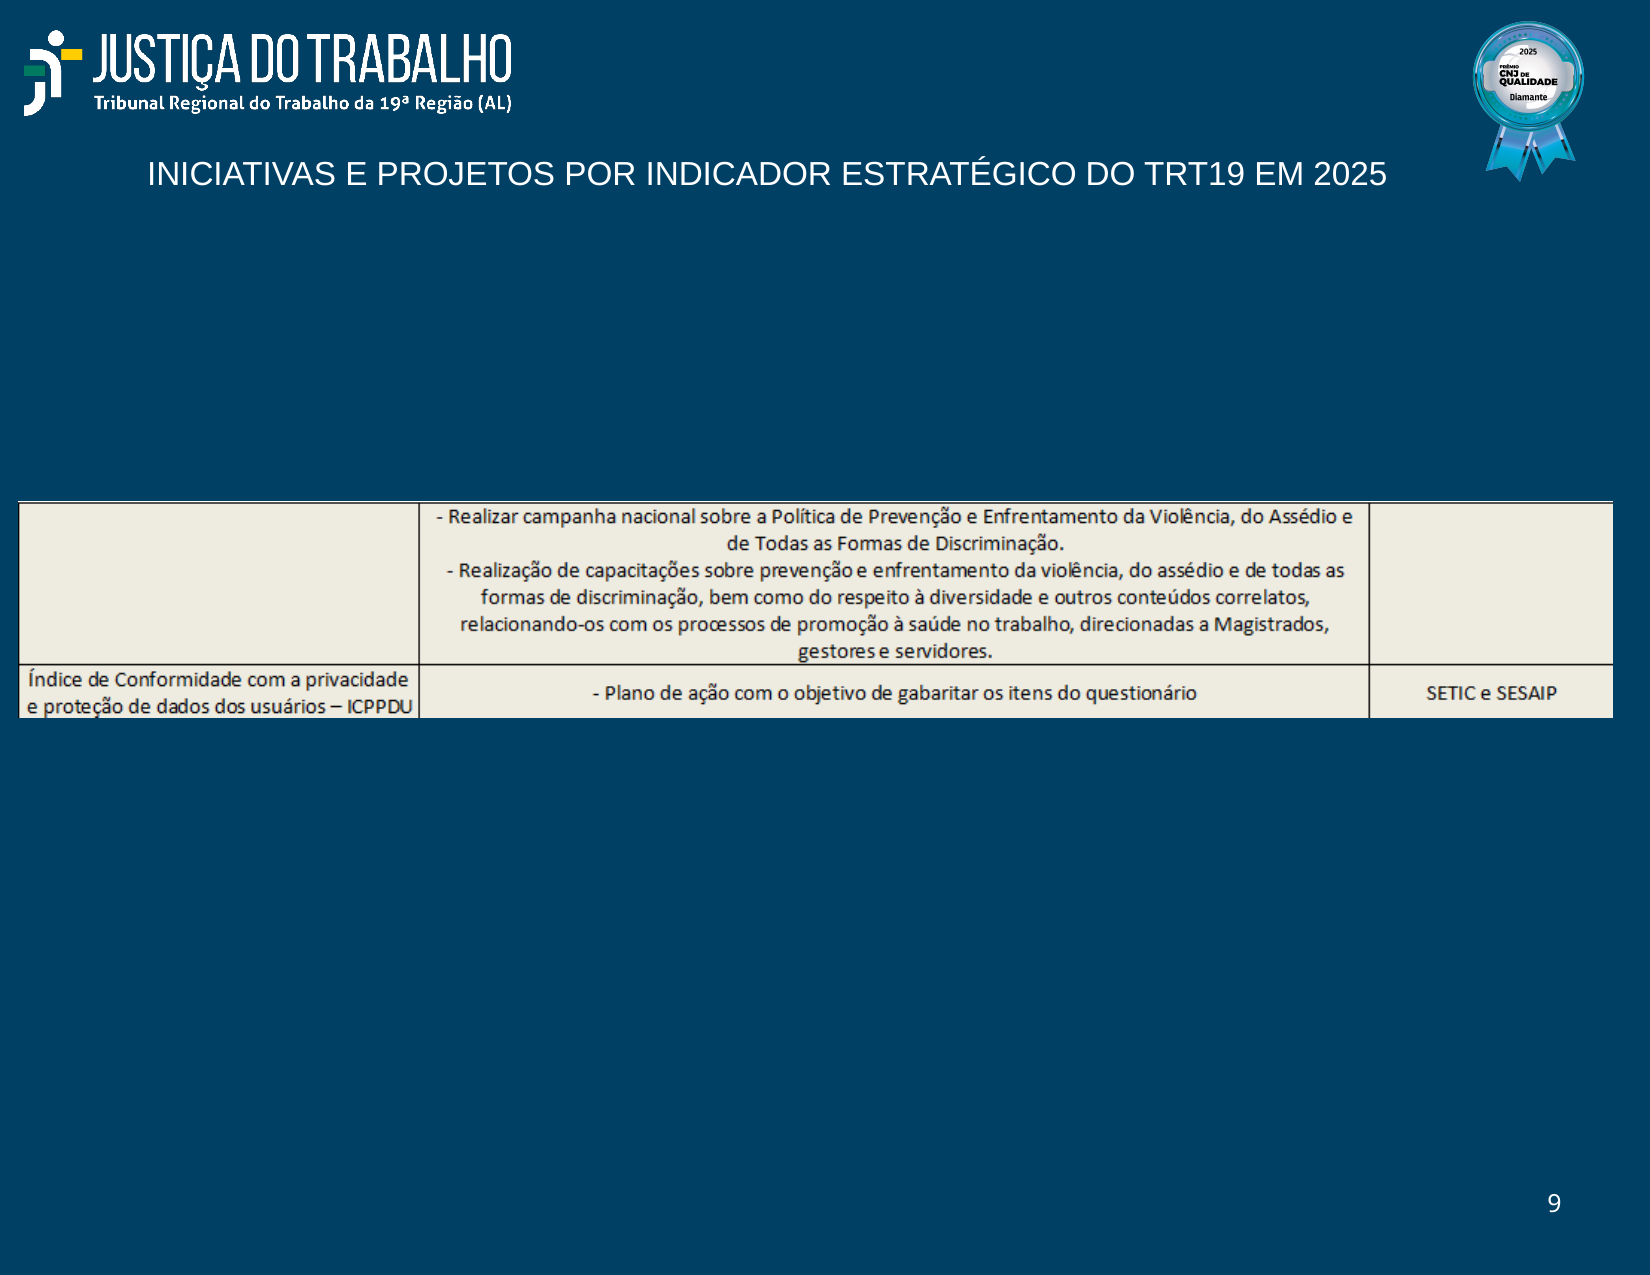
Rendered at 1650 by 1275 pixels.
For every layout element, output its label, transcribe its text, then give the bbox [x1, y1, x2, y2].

picture [24, 30, 511, 116]
picture [1472, 20, 1585, 183]
picture [18, 501, 1613, 718]
text_box INICIATIVAS E PROJETOS POR INDICADOR ESTRATÉGICO DO TRT19 EM 2025 [131, 144, 1447, 200]
